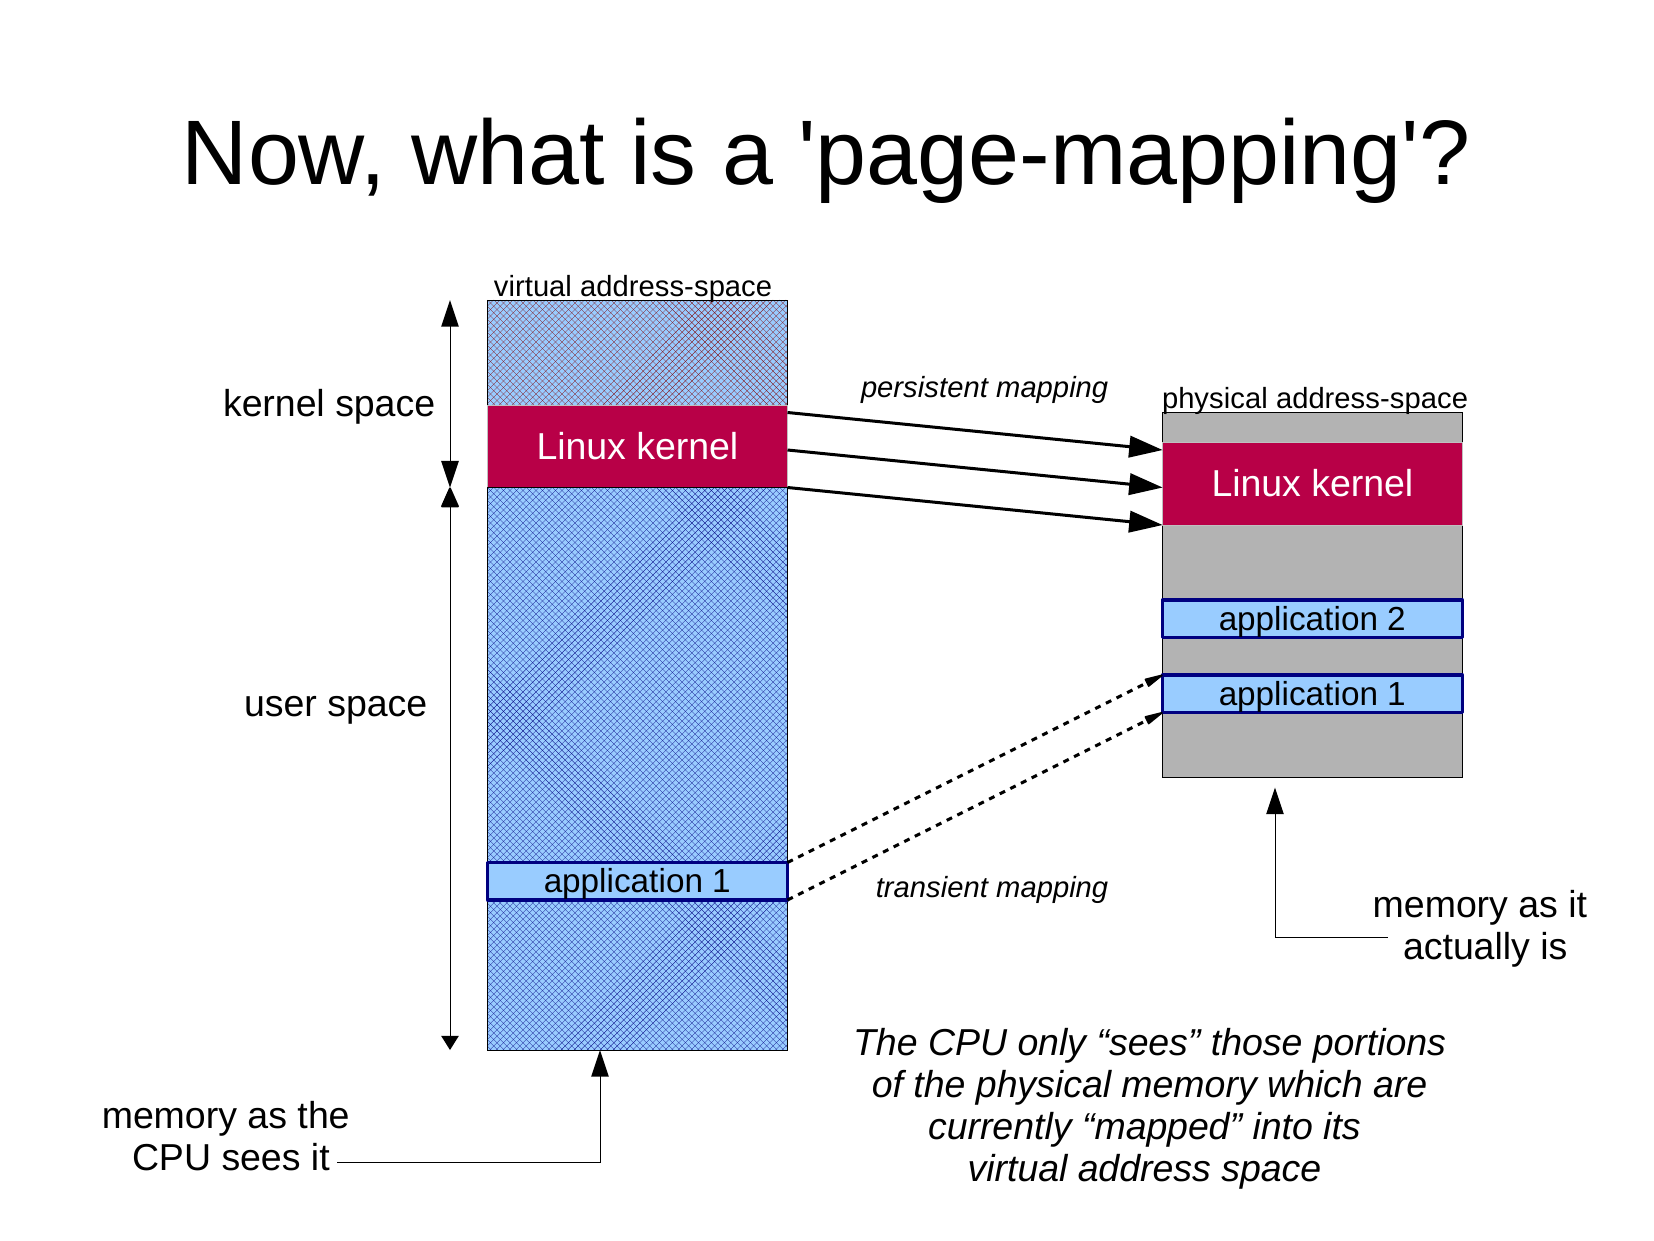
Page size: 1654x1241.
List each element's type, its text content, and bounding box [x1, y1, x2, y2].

text_box kernel space [208, 375, 450, 432]
text_box physical address-space [1139, 375, 1484, 423]
text_box memory as the CPU sees it [87, 1087, 376, 1187]
text_box user space [187, 675, 443, 732]
text_box [487, 901, 788, 1051]
text_box application 2 [1162, 600, 1463, 638]
text_box Linux kernel [1162, 442, 1463, 526]
text_box [1162, 526, 1463, 600]
title Now, what is a 'page-mapping'? [82, 49, 1571, 257]
text_box persistent mapping [844, 361, 1126, 413]
text_box [1162, 713, 1463, 778]
text_box [487, 487, 788, 862]
text_box transient mapping [859, 862, 1126, 914]
text_box memory as it actually is [1357, 876, 1613, 976]
text_box The CPU only “sees” those portions of the physical memory which are currently “mapped” into its virtual address space [836, 1012, 1463, 1199]
text_box [1162, 638, 1463, 675]
text_box application 1 [487, 862, 788, 901]
text_box Linux kernel [487, 405, 788, 487]
text_box application 1 [1162, 675, 1463, 713]
text_box [487, 300, 788, 405]
text_box virtual address-space [479, 262, 788, 311]
text_box [1162, 423, 1463, 442]
